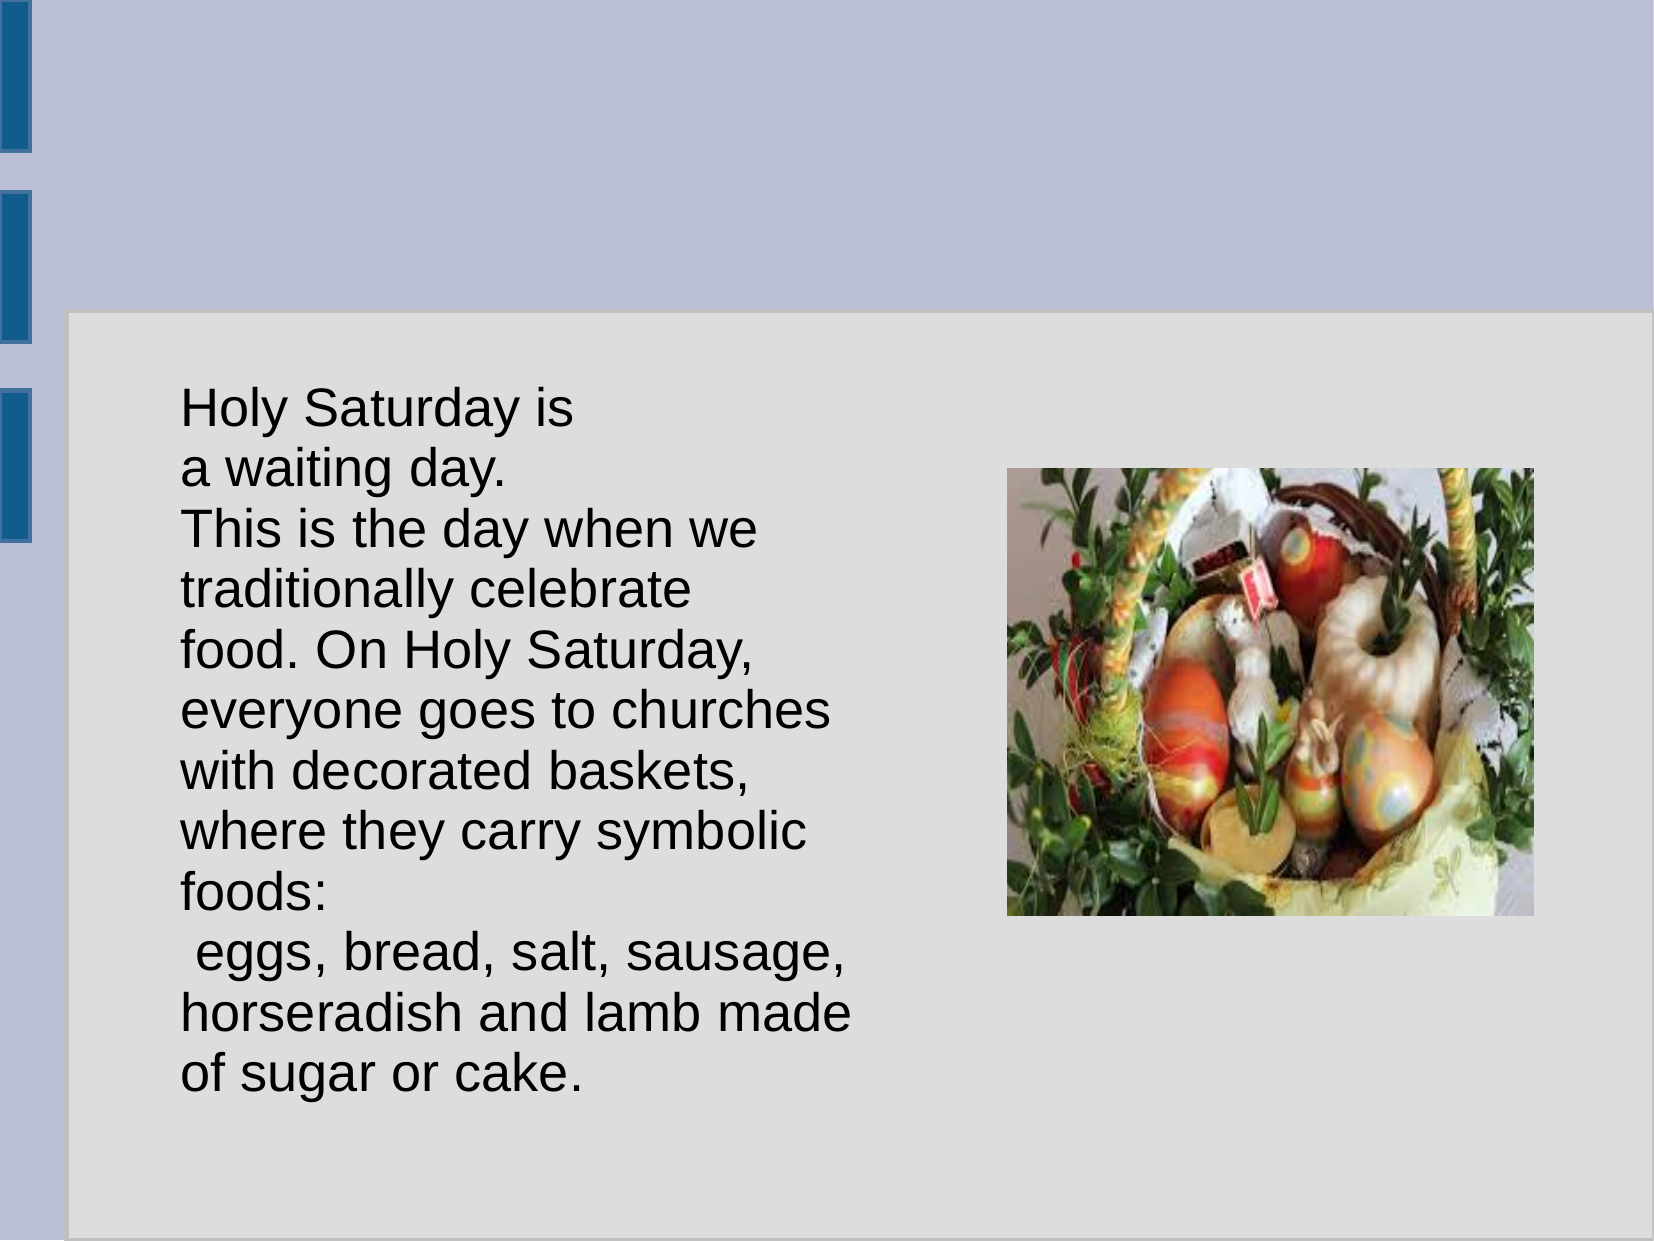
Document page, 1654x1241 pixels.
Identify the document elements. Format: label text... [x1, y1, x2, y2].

text_box Holy Saturday is a waiting day. This is the day when we traditionally celebrate food. On Holy Saturday, everyone goes to churches with decorated baskets, where they carry symbolic foods: eggs, bread, salt, sausage, horseradish and lamb made of sugar or cake. [165, 369, 968, 1217]
picture [1007, 468, 1534, 916]
